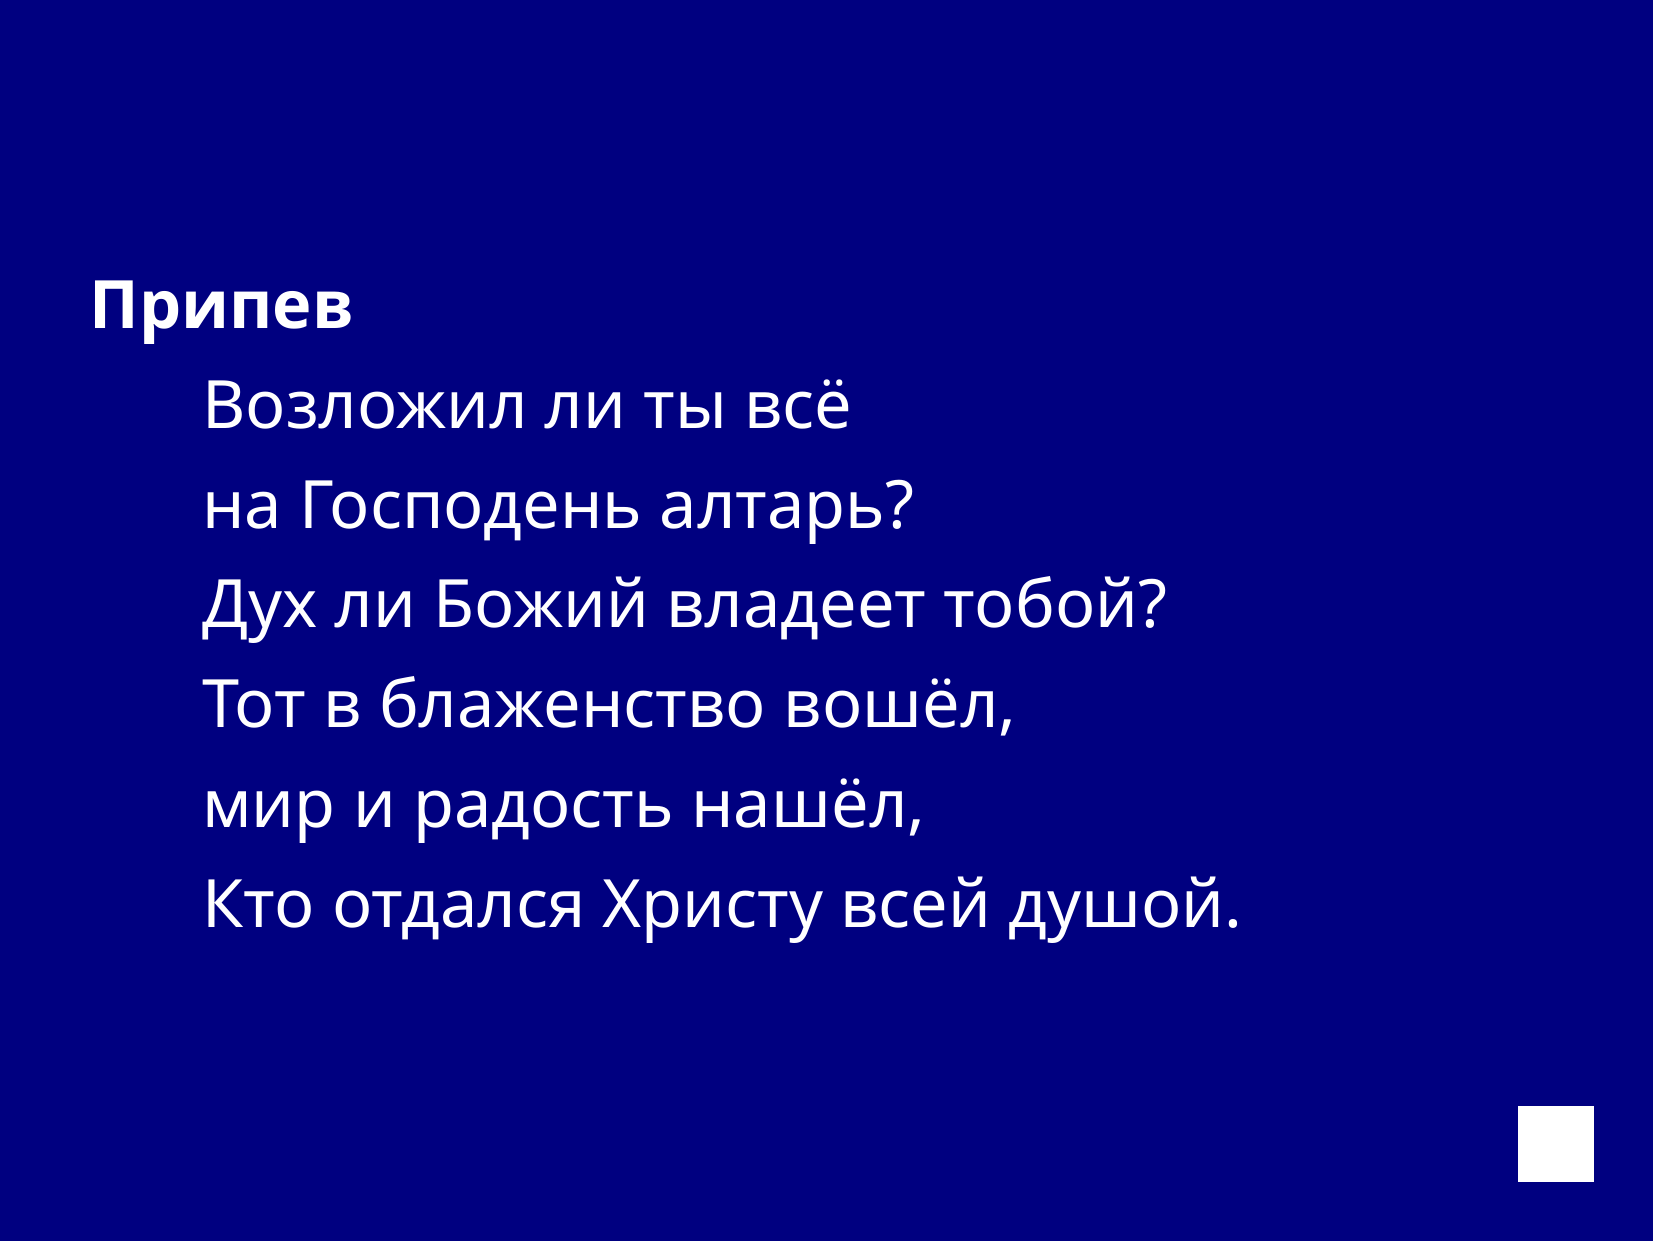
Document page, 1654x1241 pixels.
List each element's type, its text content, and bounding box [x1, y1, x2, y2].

text_box Припев Возложил ли ты всё на Господень алтарь? Дух ли Божий владеет тобой? Тот в блаженство вошёл, мир и радость нашёл, Кто отдался Христу всей душой. [75, 150, 1576, 1163]
text_box [1518, 1106, 1594, 1182]
